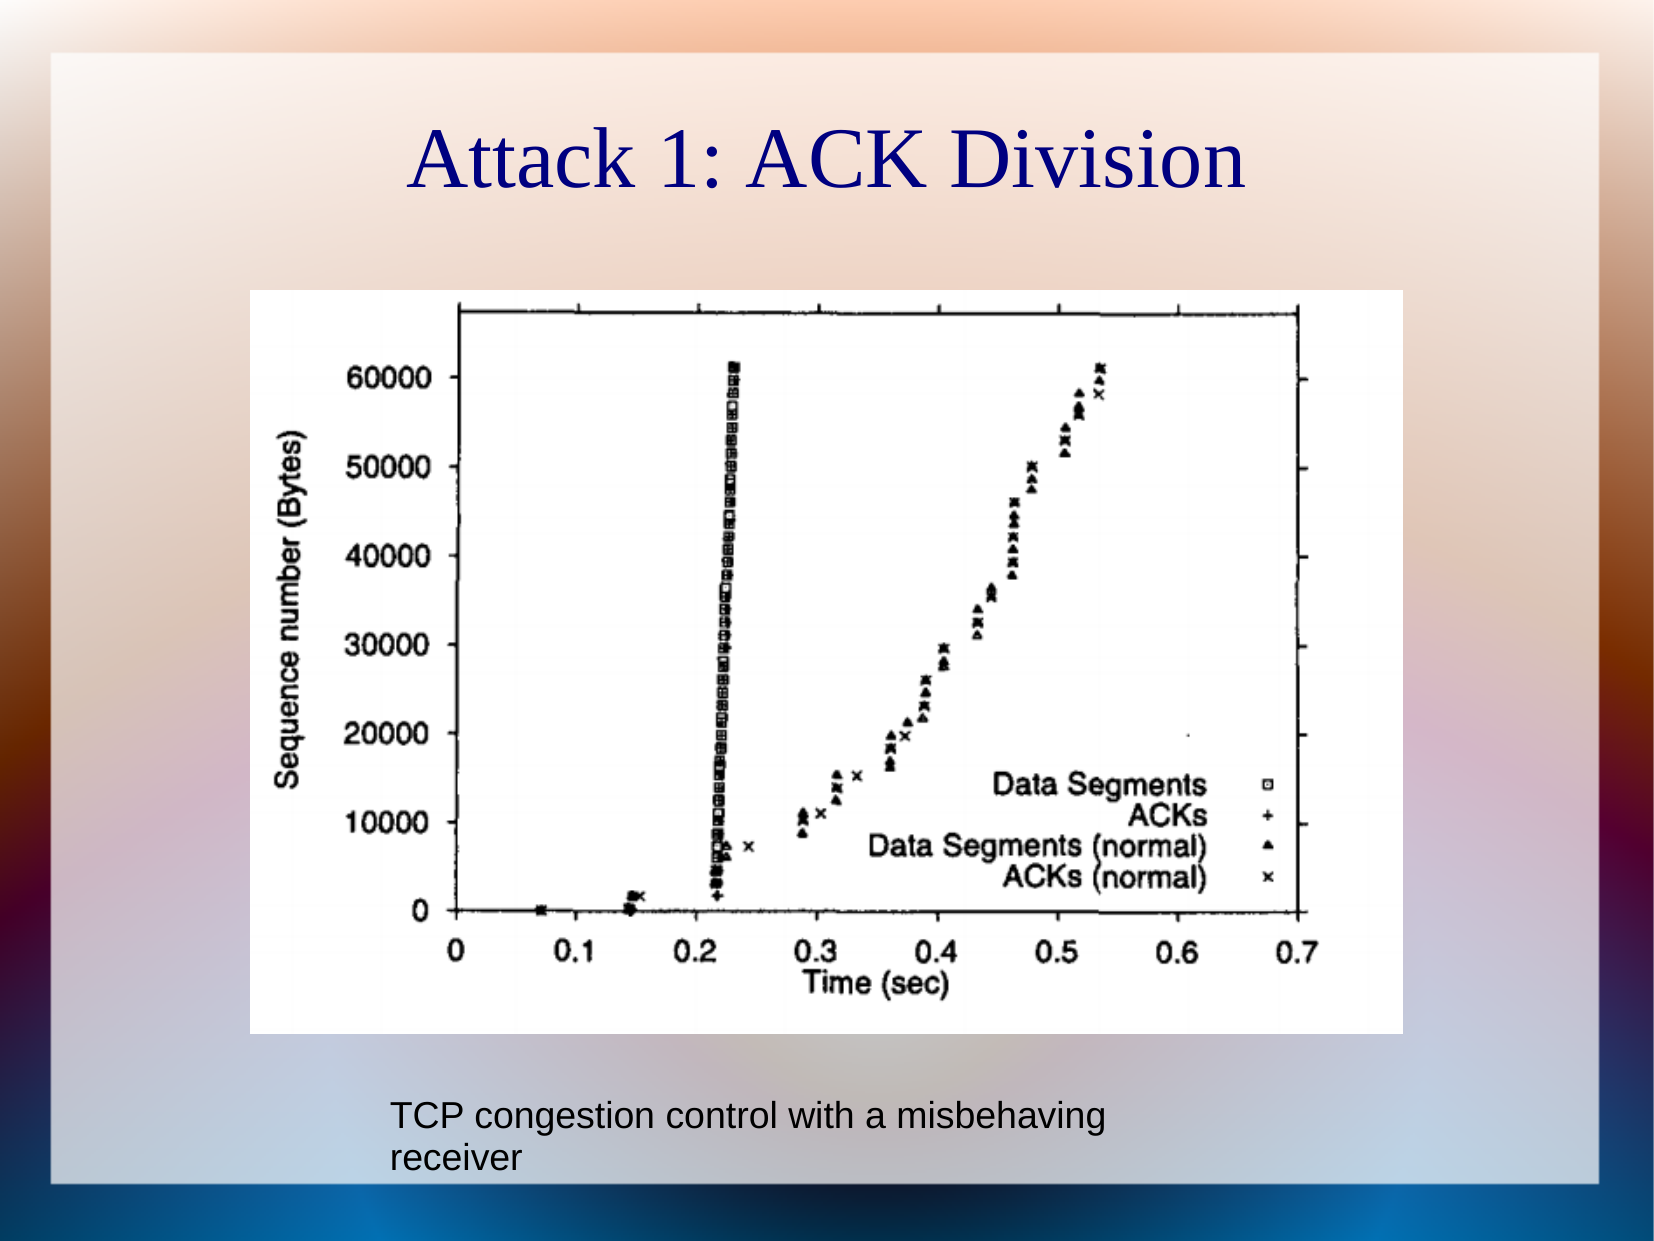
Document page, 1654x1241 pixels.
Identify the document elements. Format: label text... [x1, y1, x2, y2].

title Attack 1: ACK Division [82, 55, 1571, 263]
picture [0, 0, 1654, 1241]
text_box TCP congestion control with a misbehaving receiver [375, 1087, 1265, 1145]
